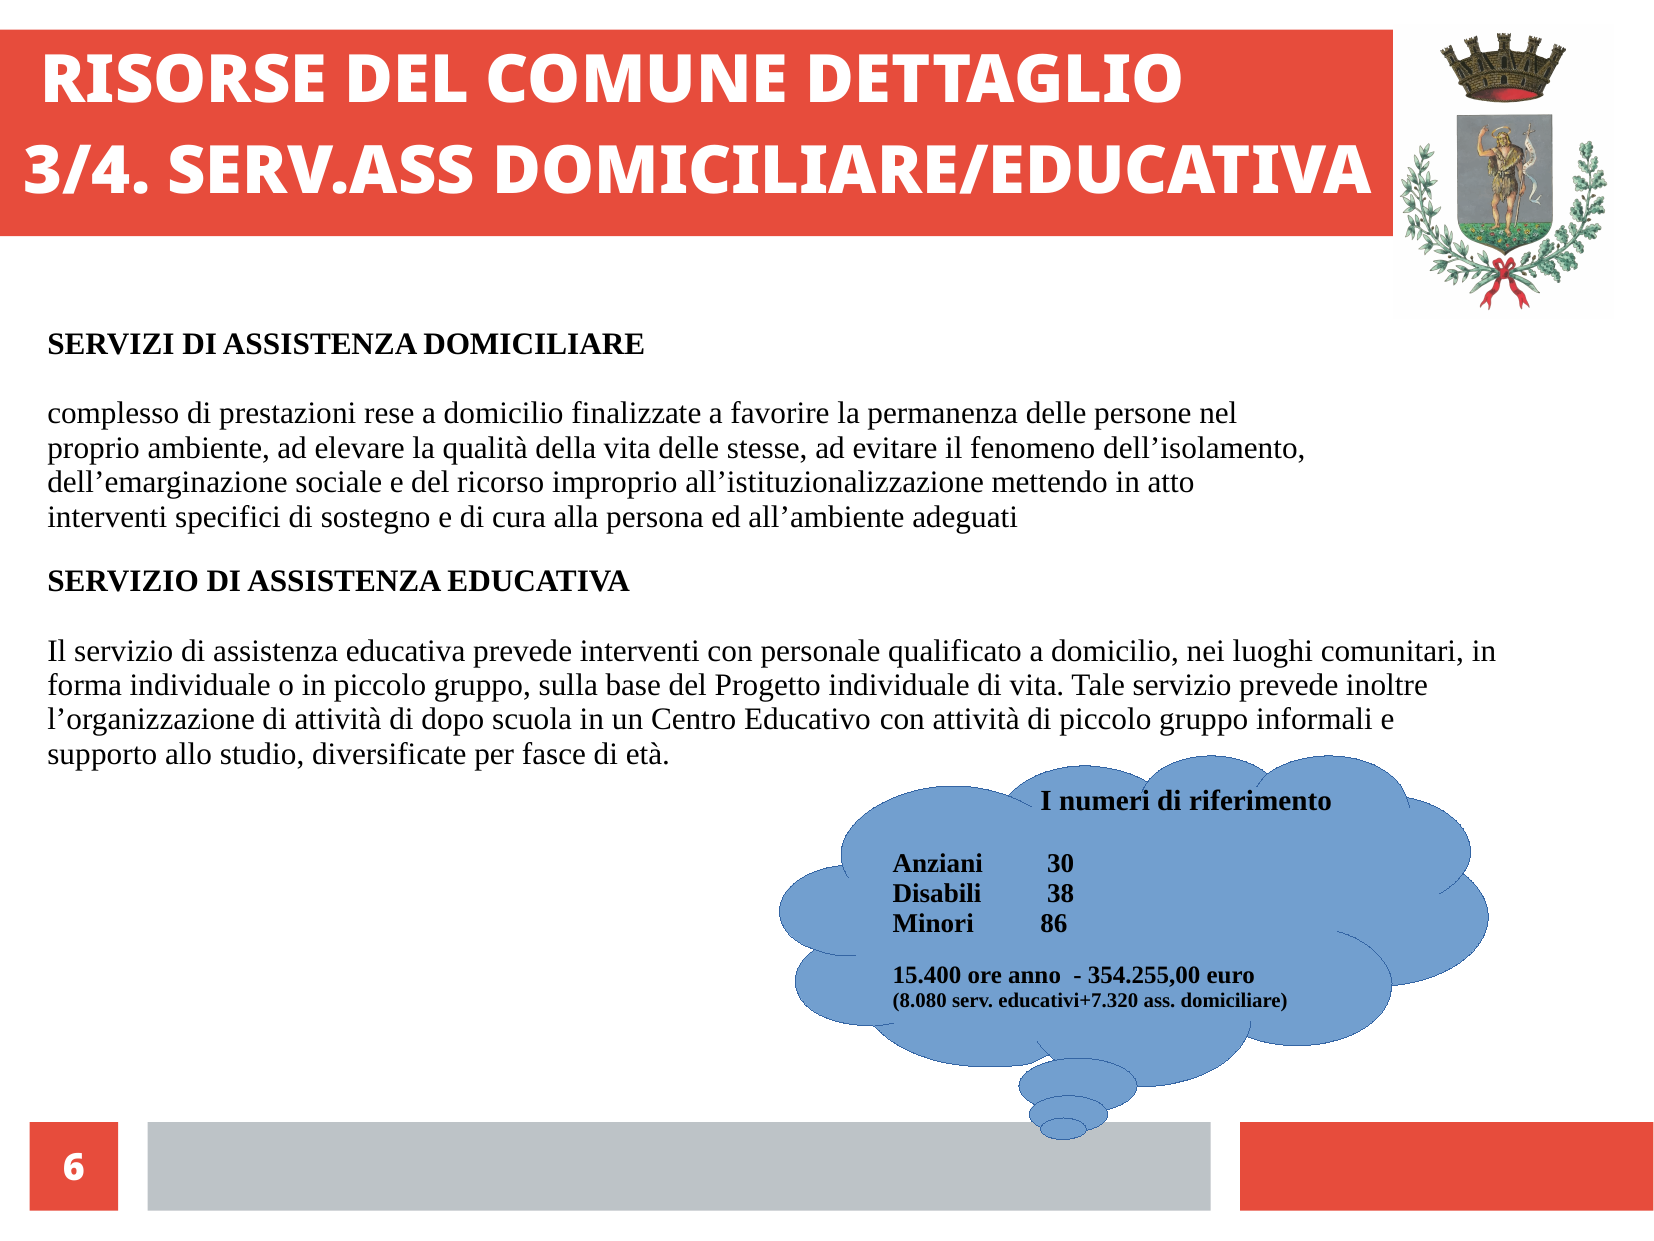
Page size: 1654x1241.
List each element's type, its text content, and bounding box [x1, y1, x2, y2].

title RISORSE DEL COMUNE DETTAGLIO 3/4. SERV.ASS DOMICILIARE/EDUCATIVA [23, 64, 1393, 213]
text_box SERVIZI DI ASSISTENZA DOMICILIARE complesso di prestazioni rese a domicilio finalizzate a favorire la permanenza delle persone nel proprio ambiente, ad elevare la qualità della vita delle stesse, ad evitare il fenomeno dell’isolamento, dell’emarginazione sociale e del ricorso improprio all’istituzionalizzazione mettendo in atto interventi specifici di sostegno e di cura alla persona ed all’ambiente adeguati [47, 326, 1312, 564]
text_box SERVIZIO DI ASSISTENZA EDUCATIVA Il servizio di assistenza educativa prevede interventi con personale qualificato a domicilio, nei luoghi comunitari, in forma individuale o in piccolo gruppo, sulla base del Progetto individuale di vita. Tale servizio prevede inoltre l’organizzazione di attività di dopo scuola in un Centro Educativo con attività di piccolo gruppo informali e supporto allo studio, diversificate per fasce di età. [47, 564, 1501, 850]
text_box I numeri di riferimento Anziani 30 Disabili 38 Minori 86 15.400 ore anno - 354.255,00 euro (8.080 serv. educativi+7.320 ass. domiciliare) [779, 755, 1489, 1140]
picture [1393, 24, 1614, 319]
